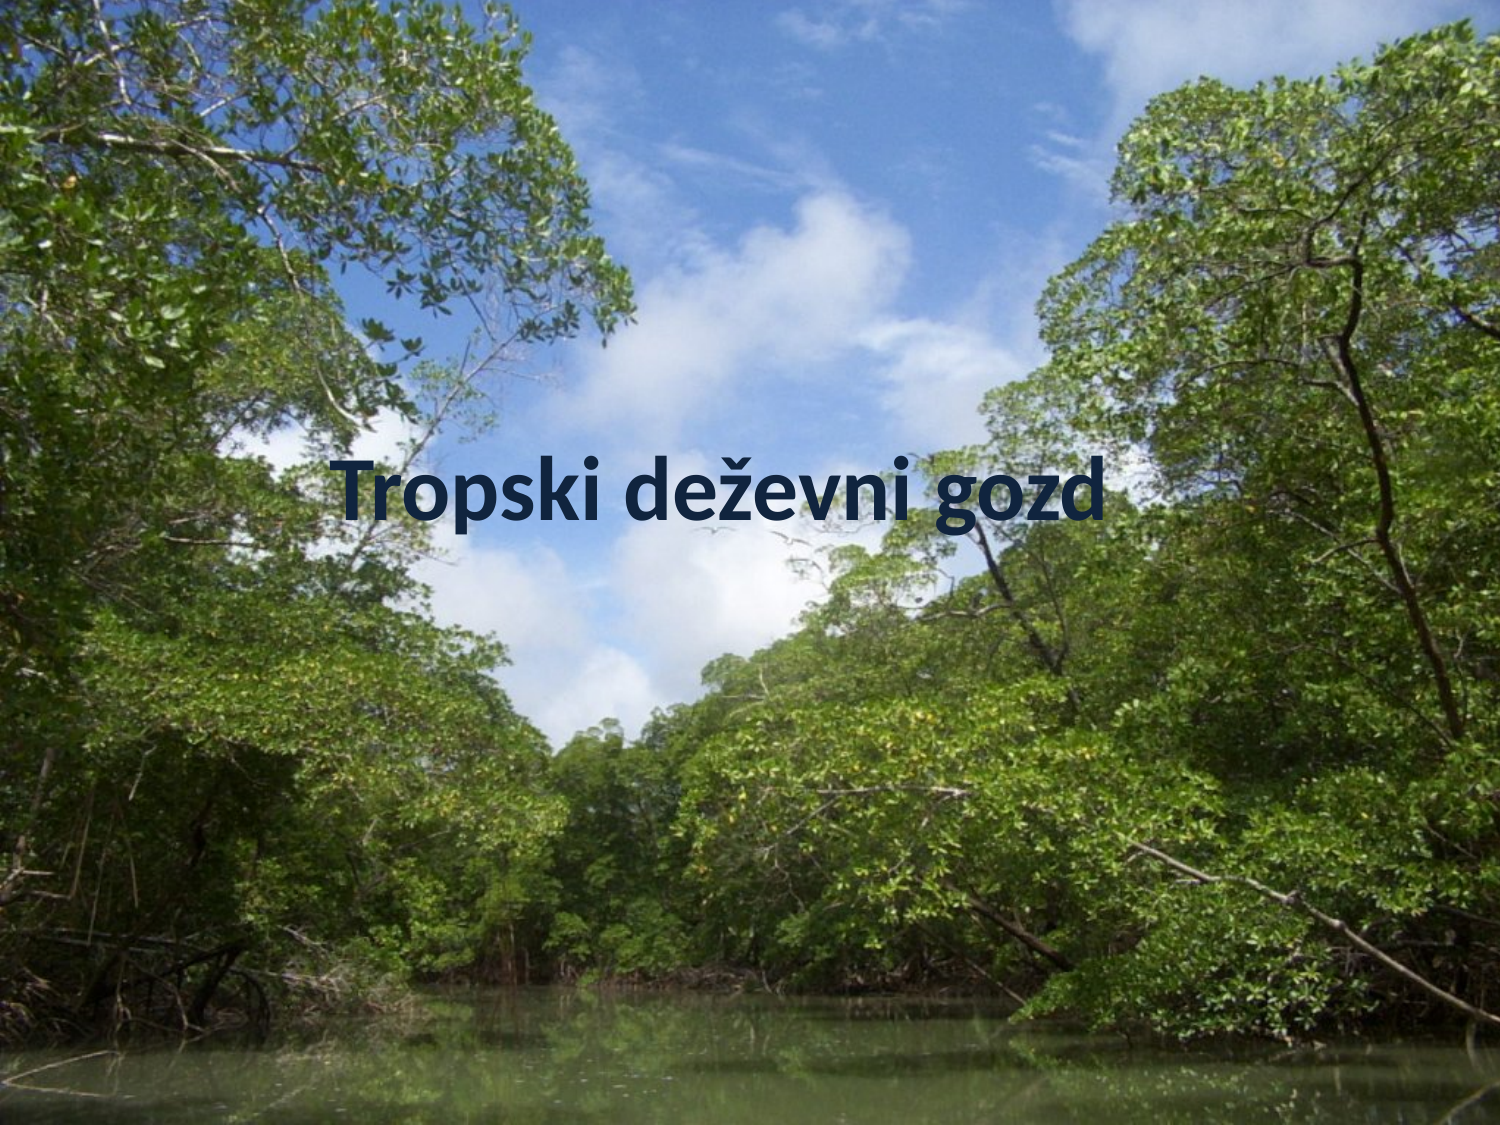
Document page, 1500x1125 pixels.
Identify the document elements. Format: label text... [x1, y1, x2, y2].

picture [0, 0, 1500, 1125]
title Tropski deževni gozd [82, 363, 1357, 605]
